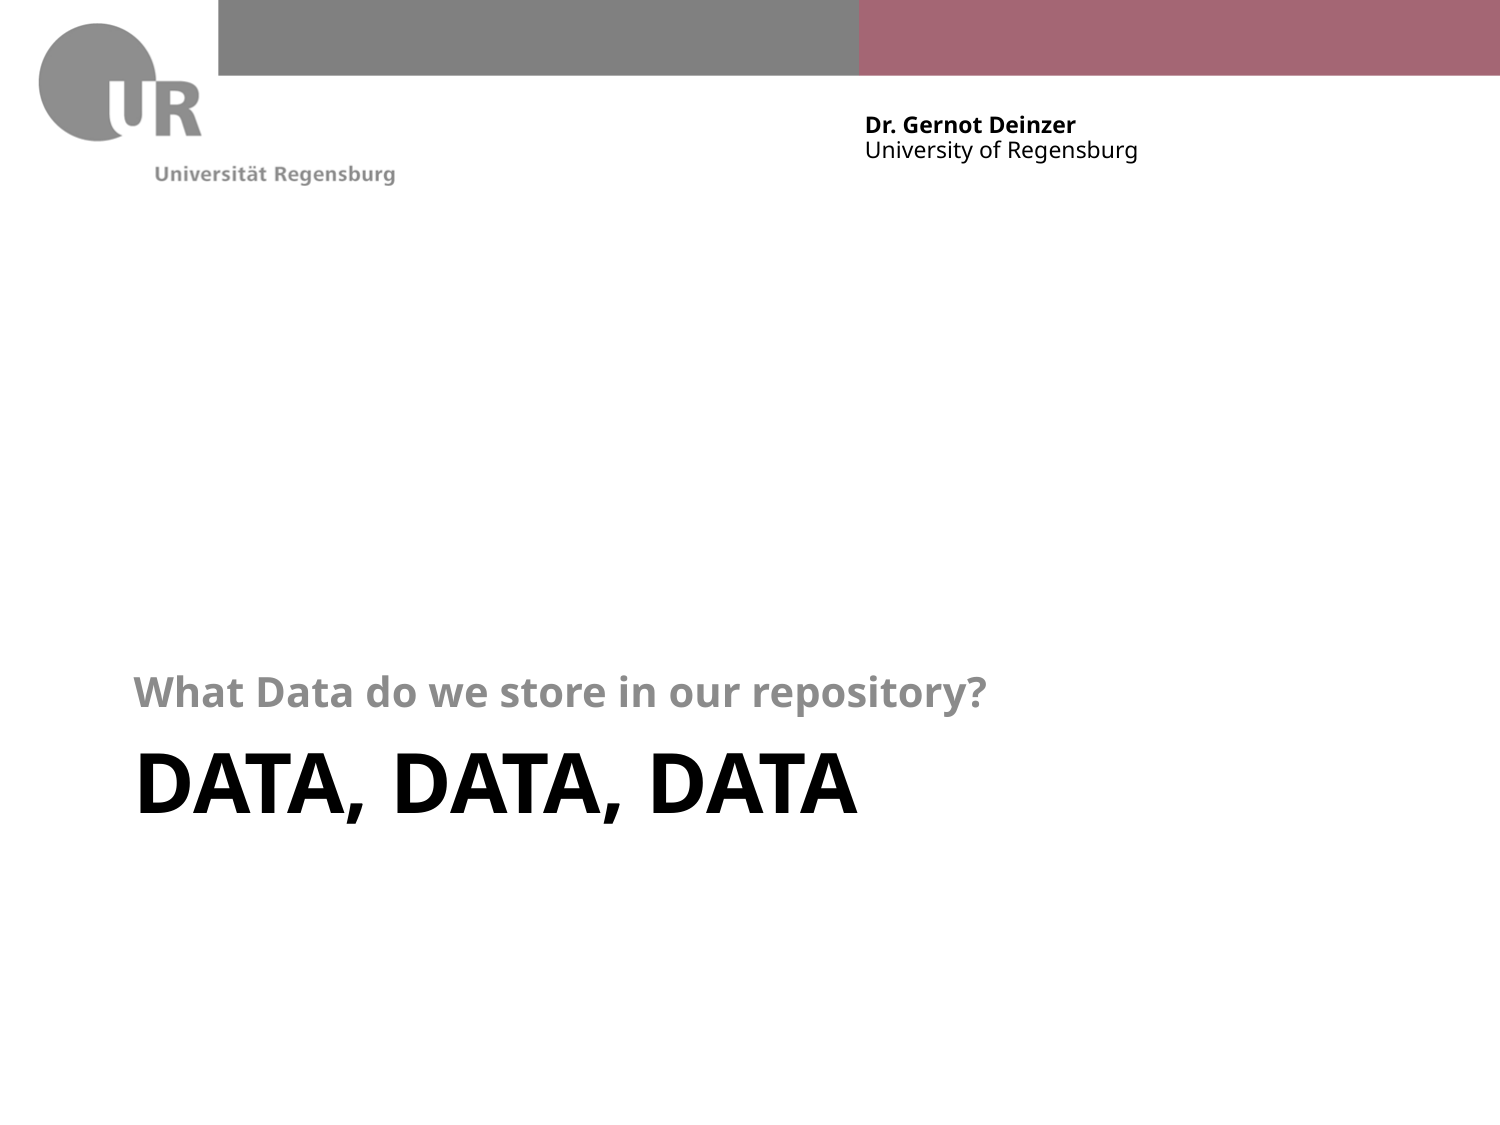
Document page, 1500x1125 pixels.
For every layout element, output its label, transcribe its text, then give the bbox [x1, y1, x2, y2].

picture [17, 18, 419, 209]
title Data, Data, Data [118, 723, 1394, 947]
list What Data do we store in our repository? [118, 476, 1394, 723]
